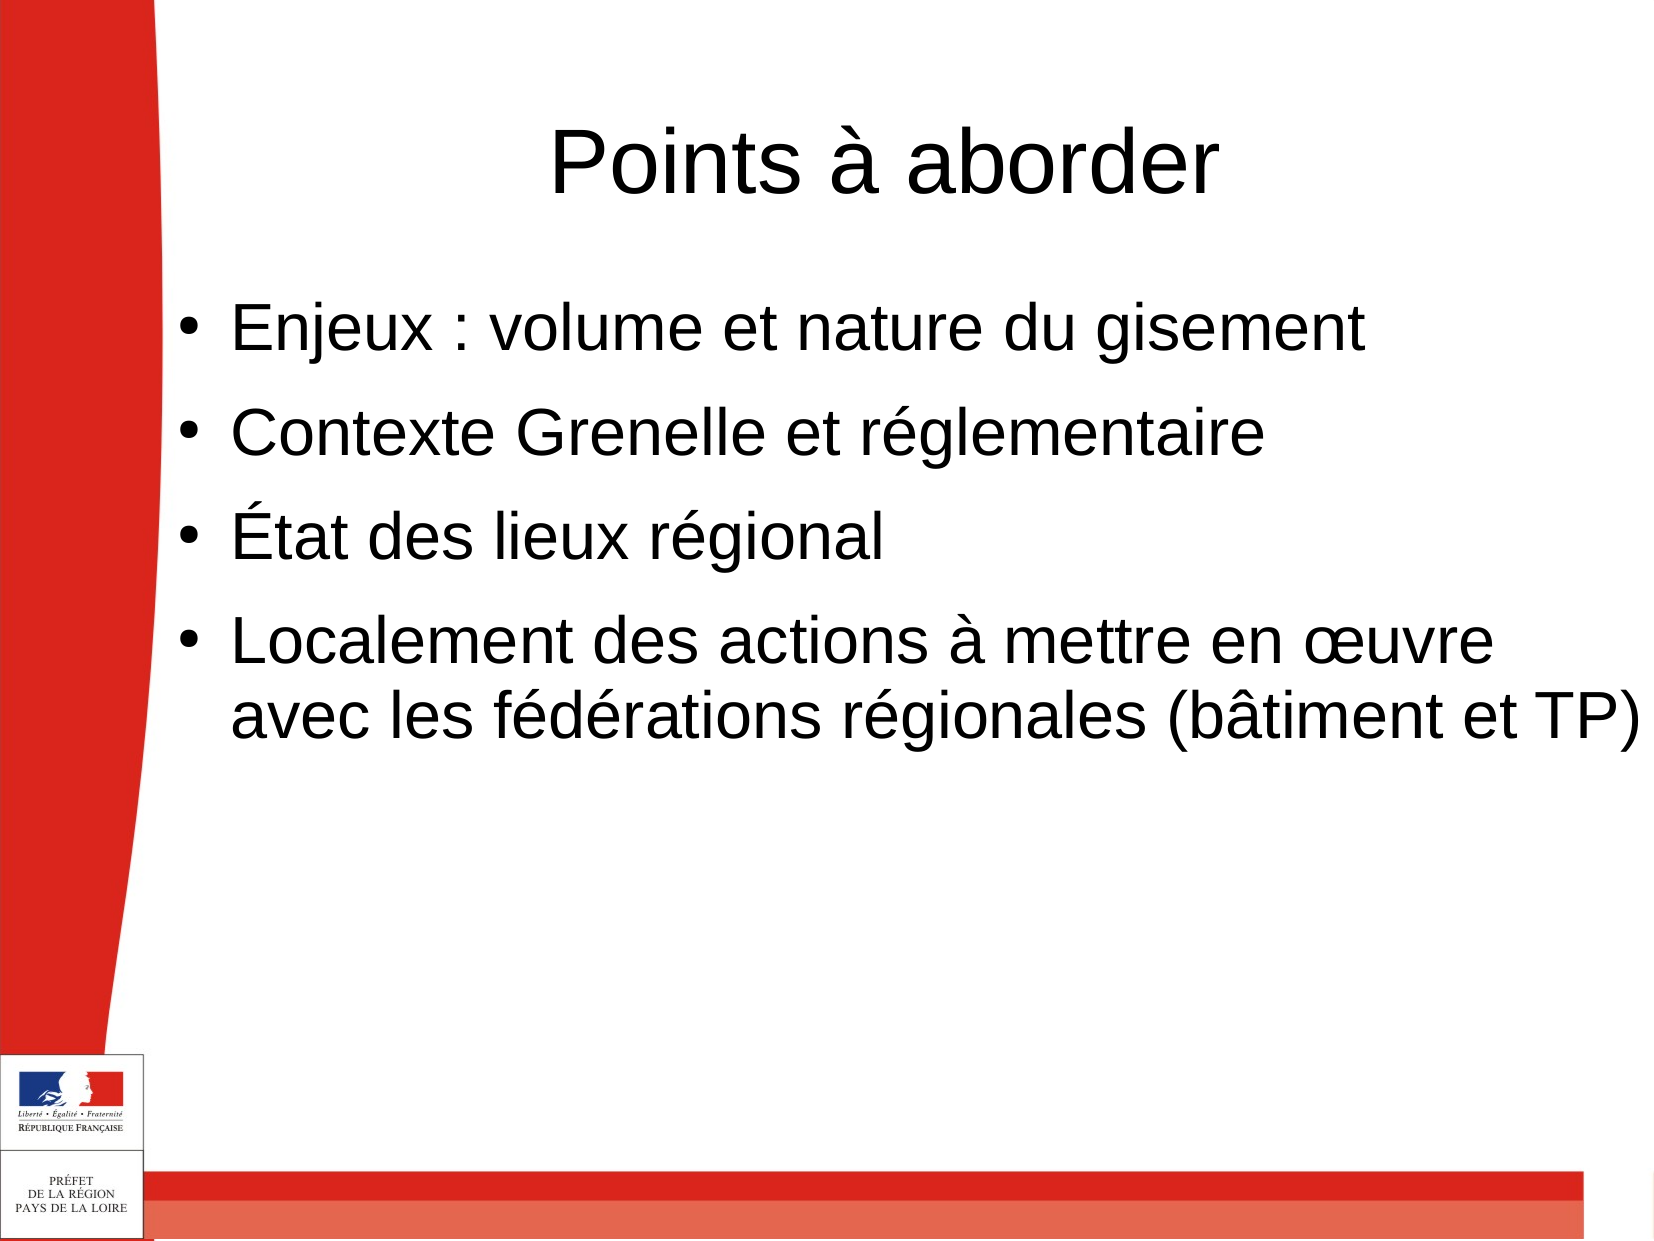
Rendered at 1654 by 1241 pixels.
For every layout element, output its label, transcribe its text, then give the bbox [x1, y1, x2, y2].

picture [0, 0, 1654, 1241]
title Points à aborder [153, 58, 1642, 266]
list Enjeux : volume et nature du gisement Contexte Grenelle et réglementaire État des lieux régional Localement des actions à mettre en œuvre avec les fédérations régionales (bâtiment et TP) [159, 290, 1648, 1094]
